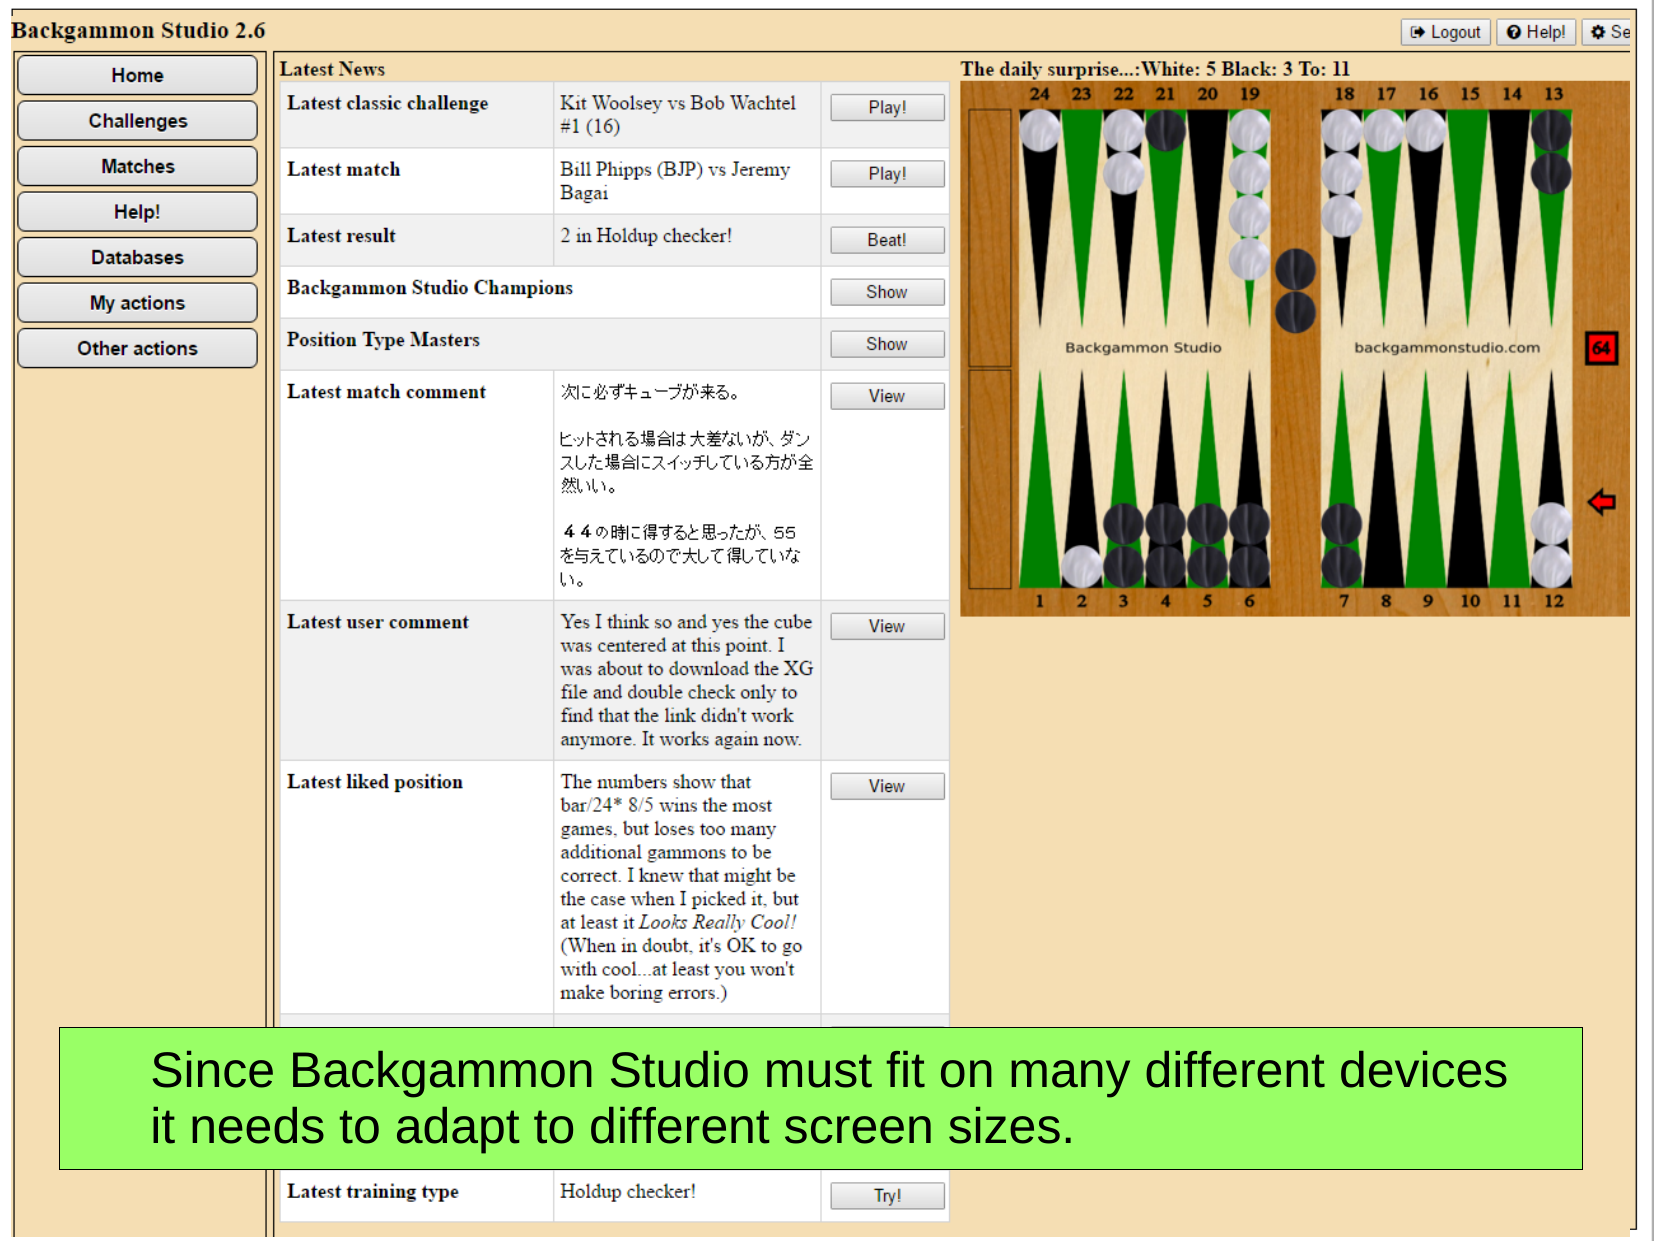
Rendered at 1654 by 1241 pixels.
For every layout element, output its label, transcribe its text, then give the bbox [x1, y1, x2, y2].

text_box Since Backgammon Studio must fit on many different devices it needs to adapt to different screen sizes. [59, 1027, 1583, 1170]
picture [0, 0, 1654, 1241]
